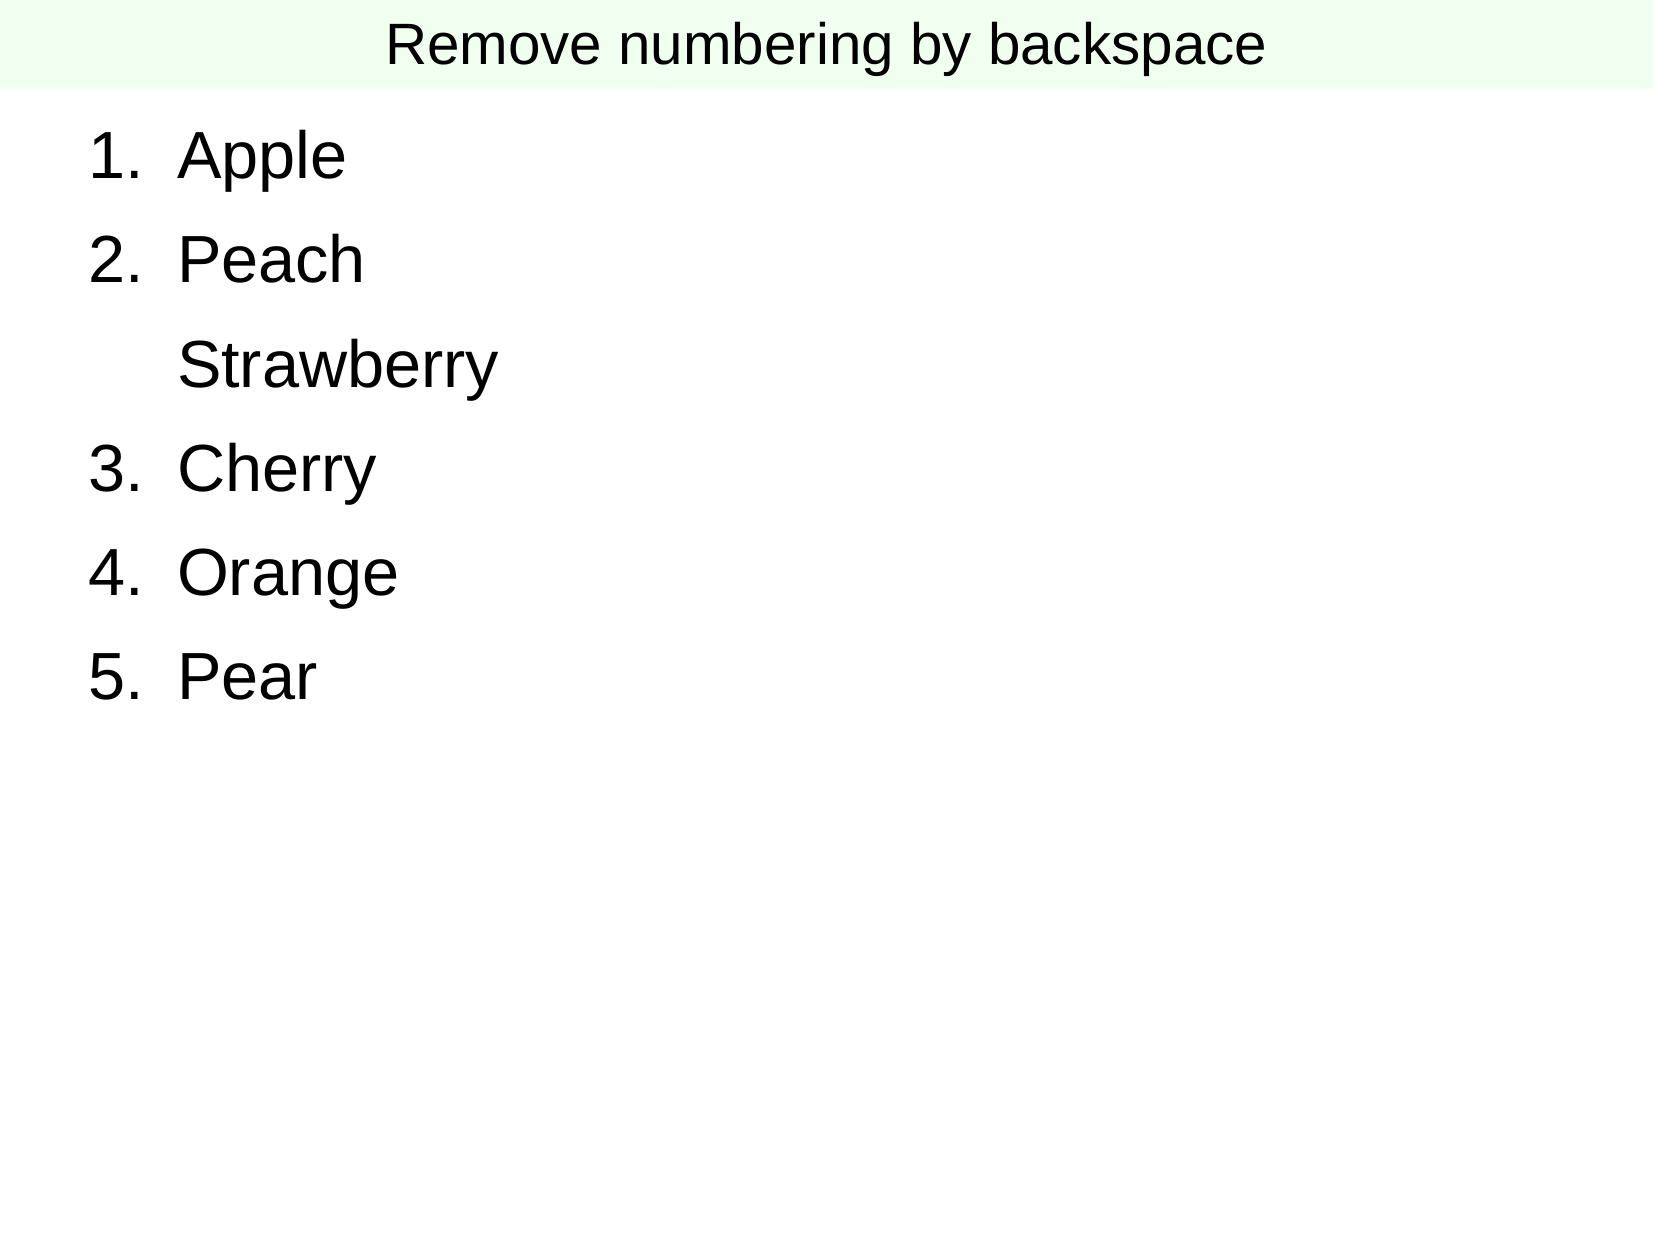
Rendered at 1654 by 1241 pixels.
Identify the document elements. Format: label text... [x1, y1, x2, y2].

list Apple Peach Strawberry Cherry Orange Pear [88, 118, 1565, 1063]
title Remove numbering by backspace [0, 0, 1654, 89]
